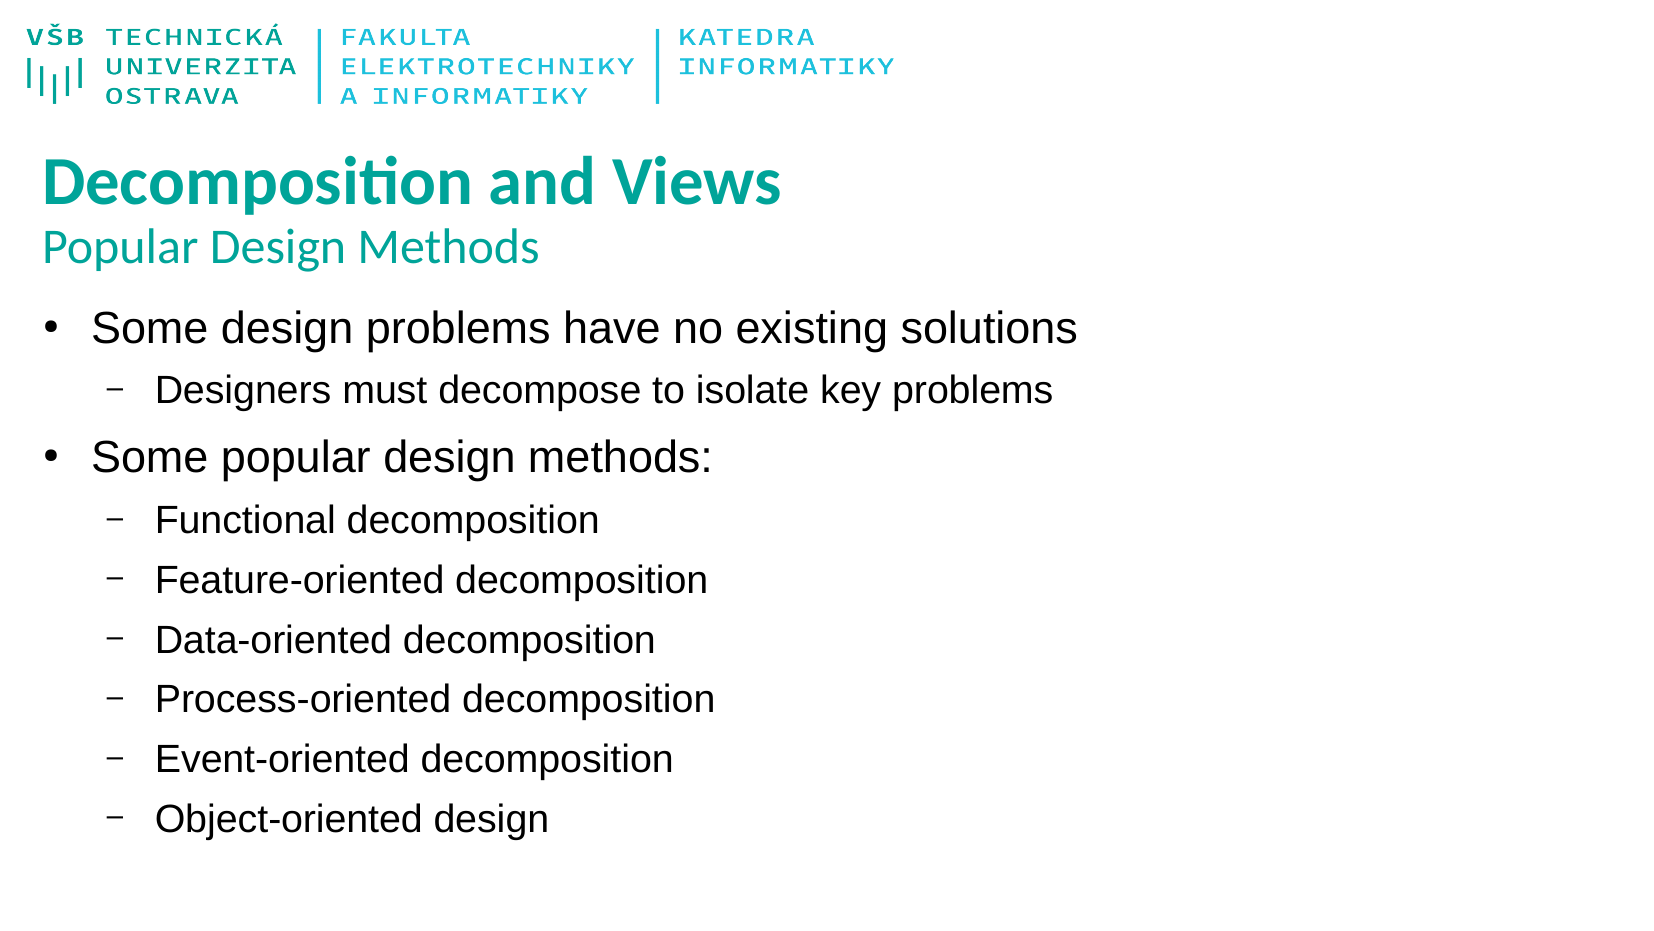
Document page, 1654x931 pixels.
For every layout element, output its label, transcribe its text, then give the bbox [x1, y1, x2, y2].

picture [26, 23, 894, 104]
title Decomposition and Views Popular Design Methods [27, 142, 1628, 282]
list Some design problems have no existing solutions Designers must decompose to isolate key problems Some popular design methods: Functional decomposition Feature-oriented decomposition Data-oriented decomposition Process-oriented decomposition Event-oriented decomposition Object-oriented design [27, 302, 1628, 842]
